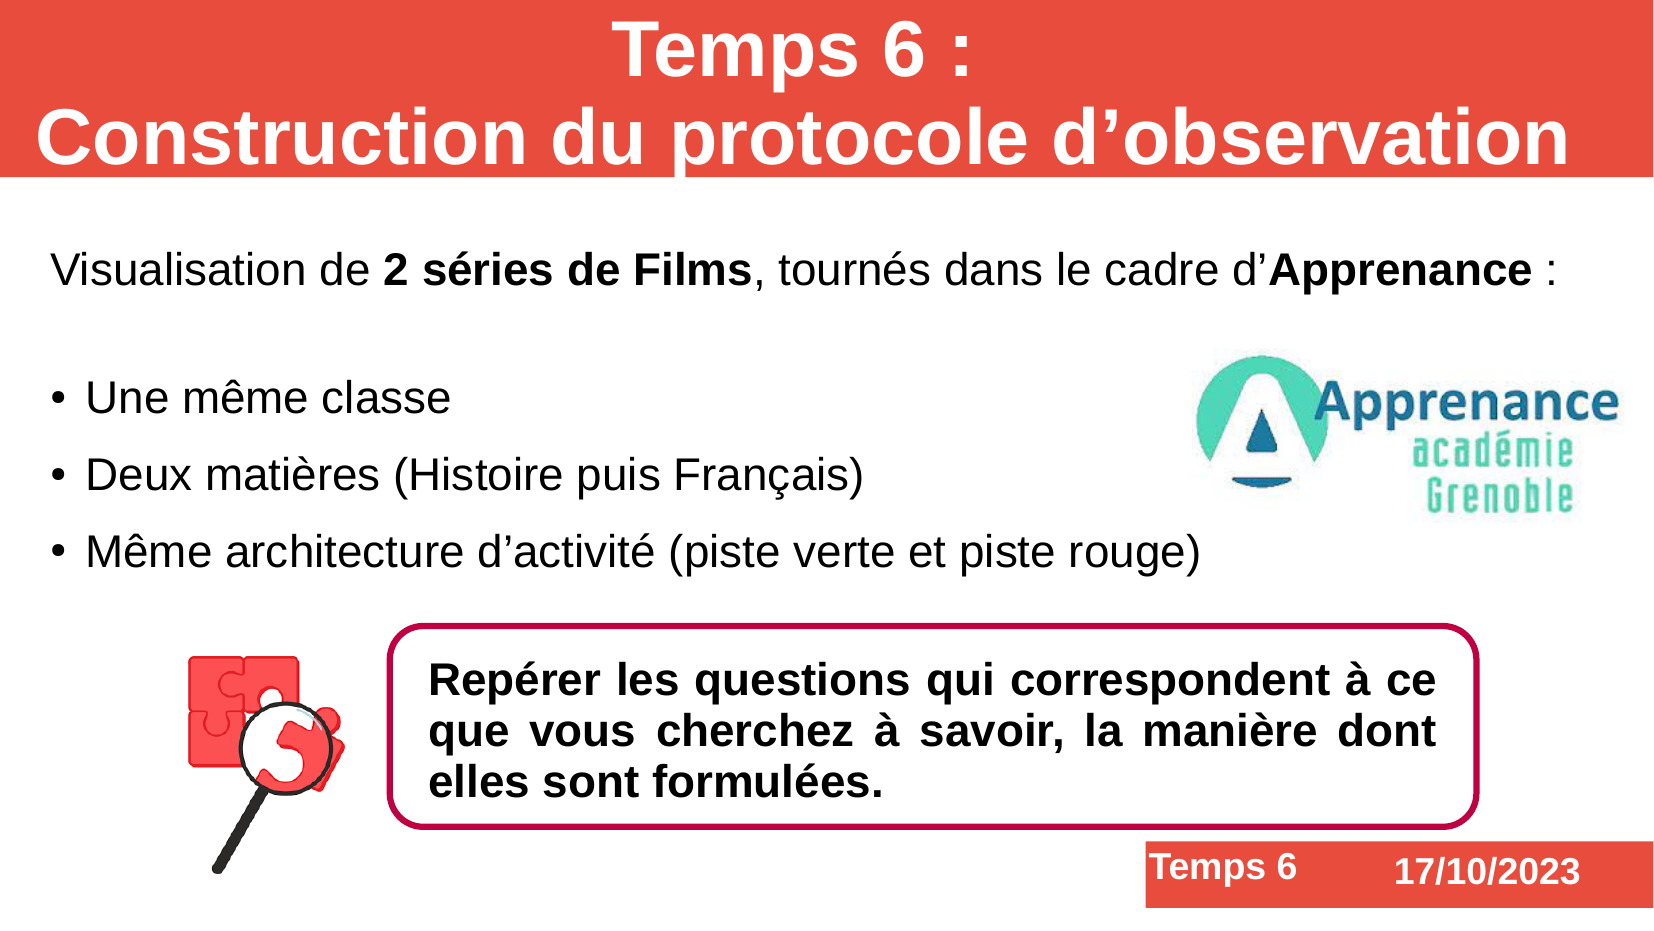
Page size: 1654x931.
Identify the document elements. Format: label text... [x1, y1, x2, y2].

text_box [389, 625, 1477, 827]
text_box Repérer les questions qui correspondent à ce que vous cherchez à savoir, la manière dont elles sont formulées. [413, 646, 1453, 815]
text_box Temps 6 [1133, 838, 1335, 931]
picture [1192, 327, 1642, 532]
picture [188, 656, 345, 875]
text_box Visualisation de 2 séries de Films, tournés dans le cadre d’Apprenance : Une même classe Deux matières (Histoire puis Français) Même architecture d’activité (piste verte et piste rouge) [35, 236, 1630, 637]
title Temps 6 : Construction du protocole d’observation [35, 70, 1654, 182]
